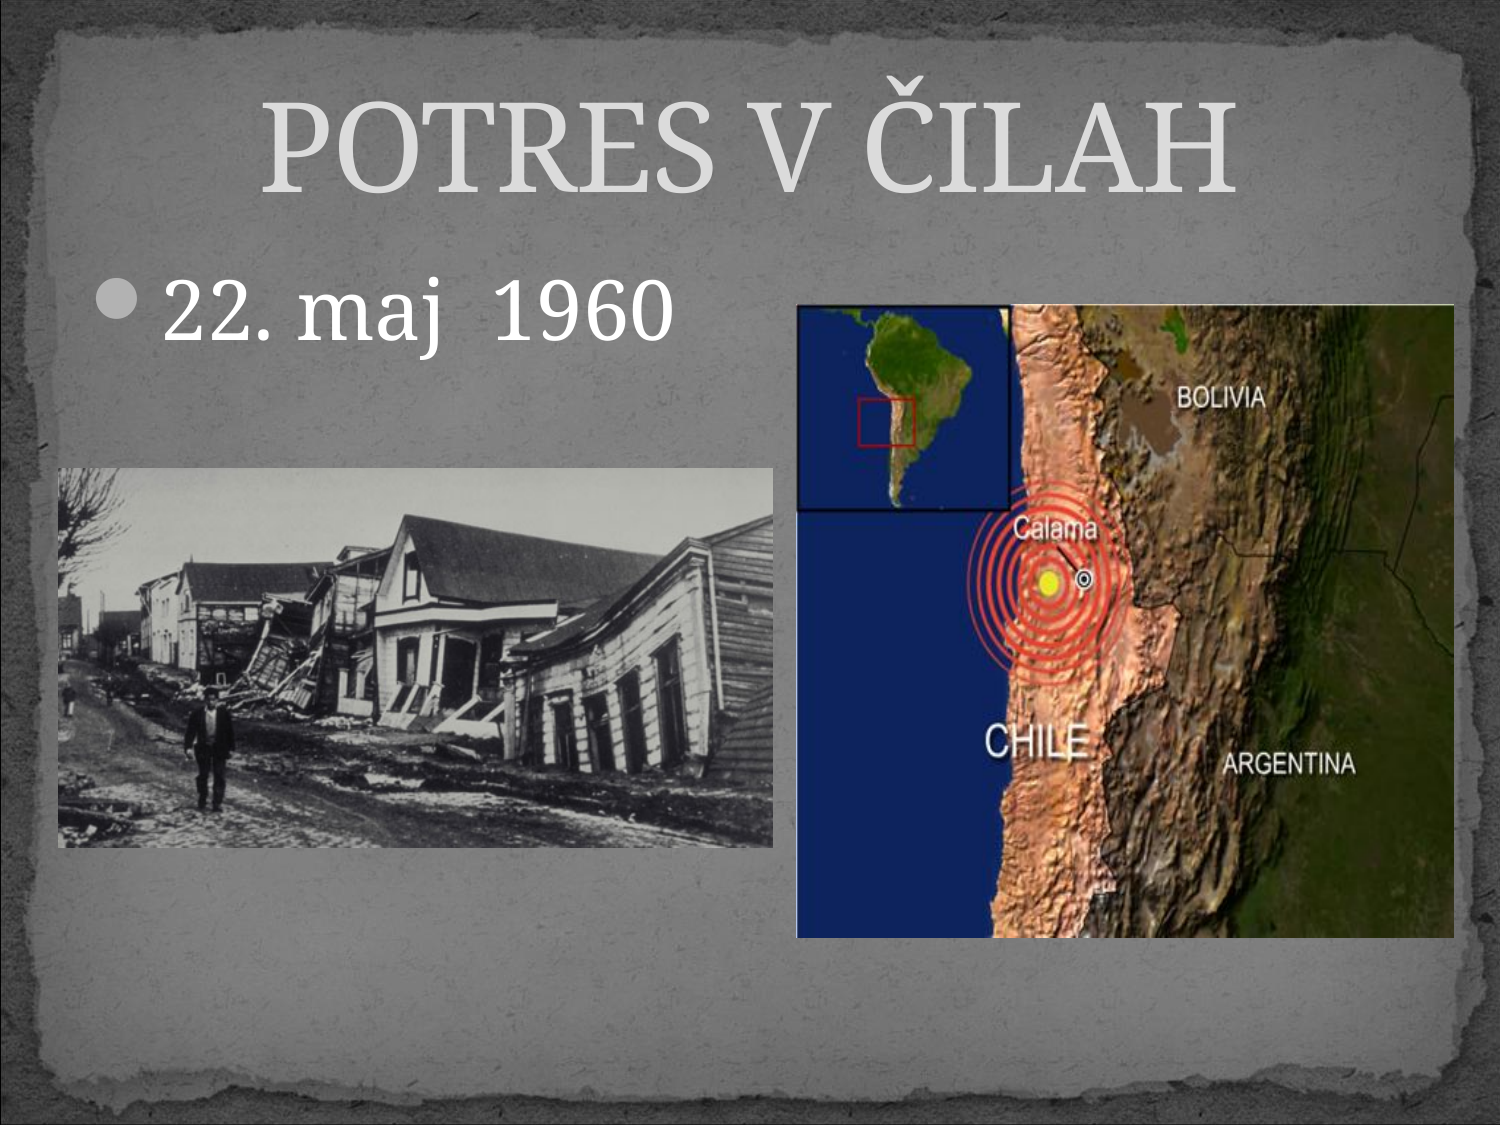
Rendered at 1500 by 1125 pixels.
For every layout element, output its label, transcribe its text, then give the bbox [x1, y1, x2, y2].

title POTRES V ČILAH [75, 24, 1425, 225]
list 22. maj 1960 [75, 249, 1425, 1000]
picture [0, 0, 1500, 1125]
